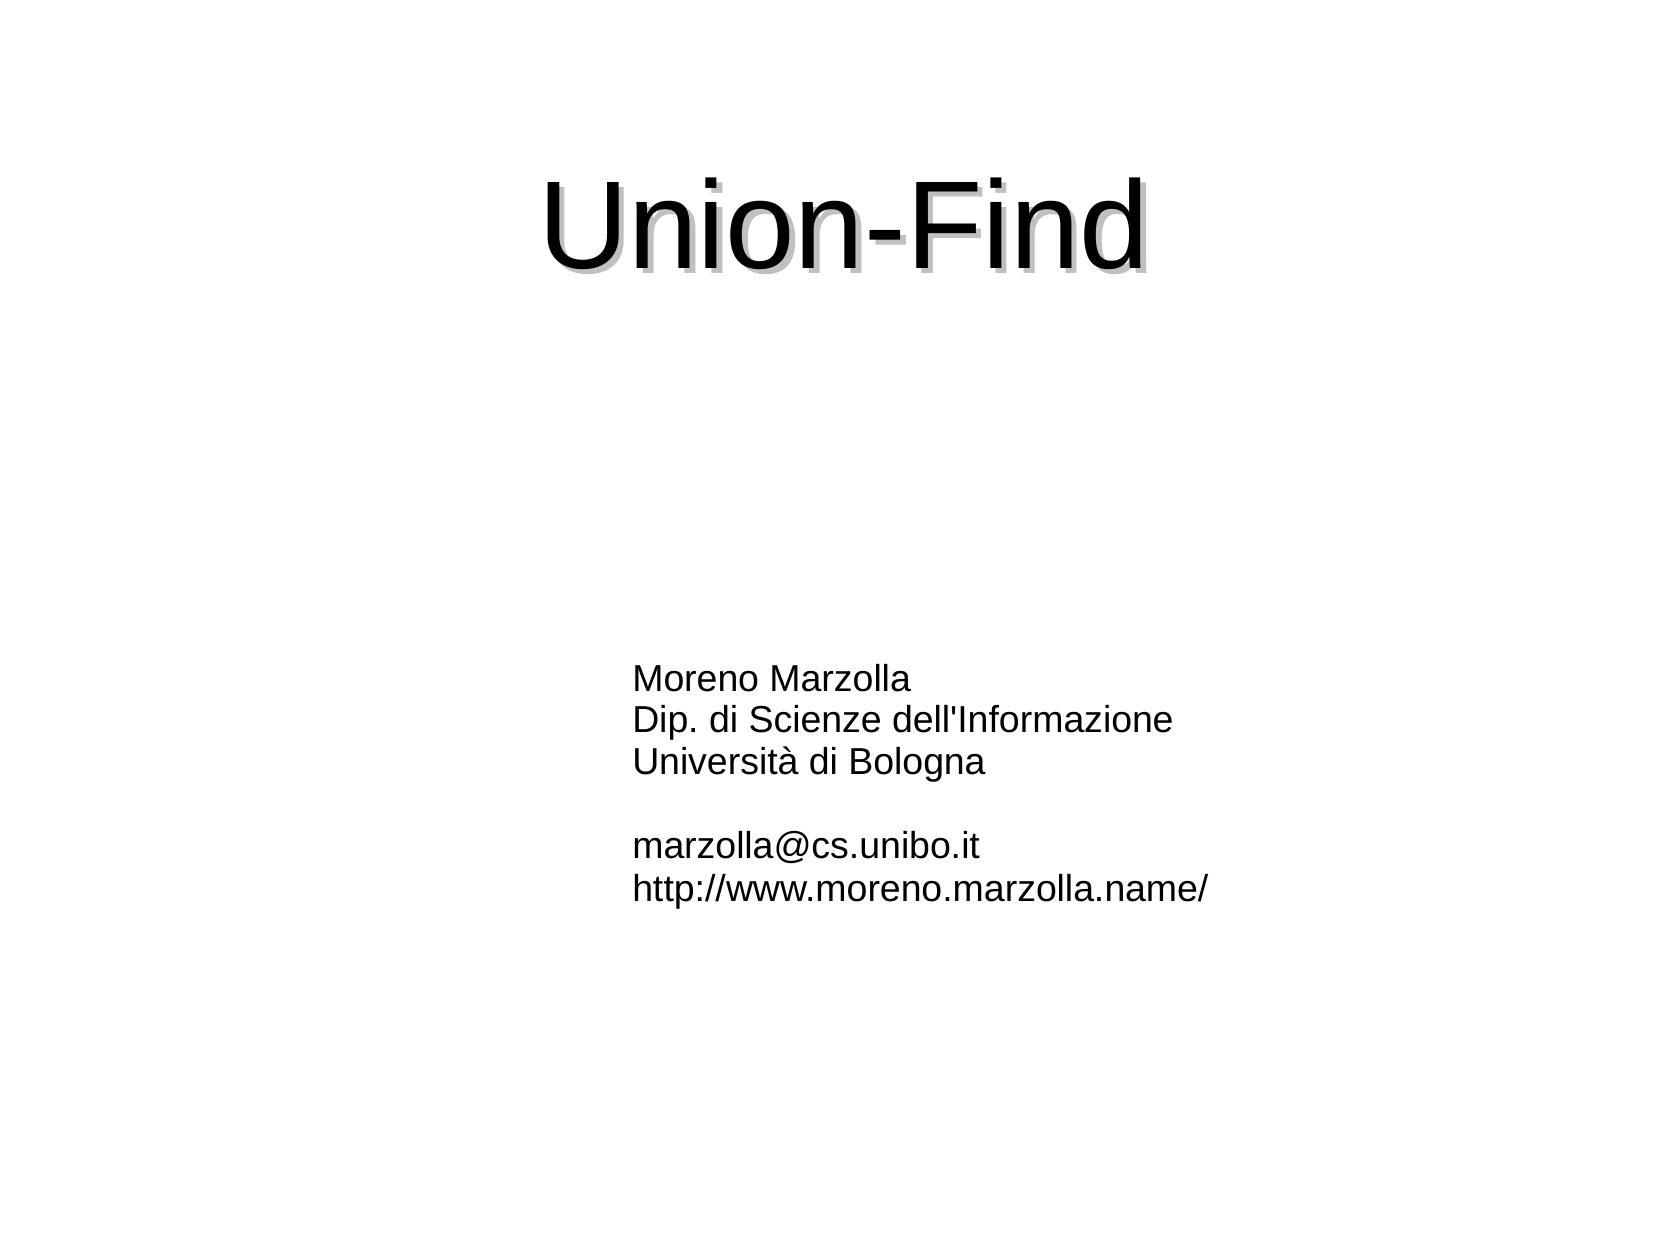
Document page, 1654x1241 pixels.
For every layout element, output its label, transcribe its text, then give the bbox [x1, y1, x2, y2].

text_box Union-Find [75, 147, 1613, 441]
text_box Moreno Marzolla Dip. di Scienze dell'Informazione Università di Bologna marzolla@cs.unibo.it http://www.moreno.marzolla.name/ [617, 649, 1501, 1003]
